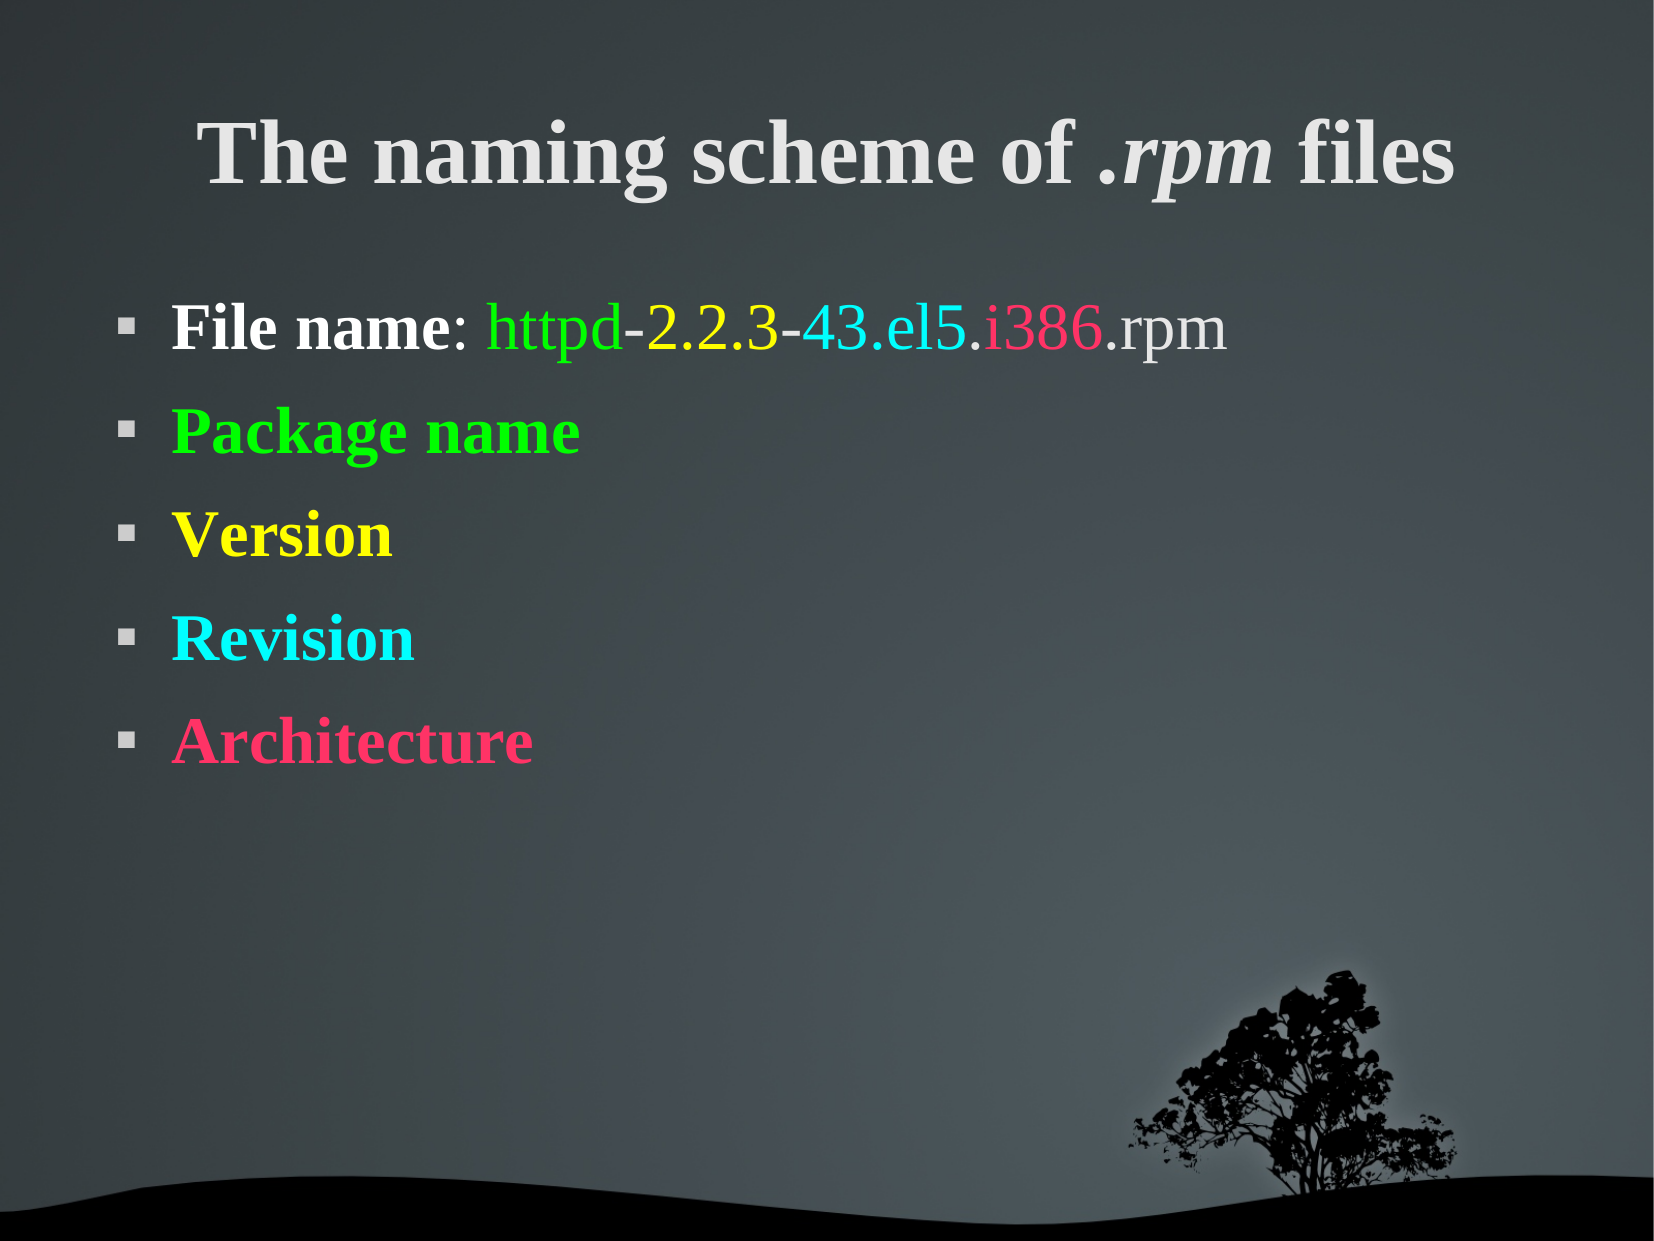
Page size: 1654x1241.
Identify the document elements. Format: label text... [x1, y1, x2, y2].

title The naming scheme of .rpm files [82, 49, 1571, 257]
list File name: httpd-2.2.3-43.el5.i386.rpm Package name Version Revision Architecture [82, 290, 1571, 1109]
picture [0, 0, 1654, 1241]
